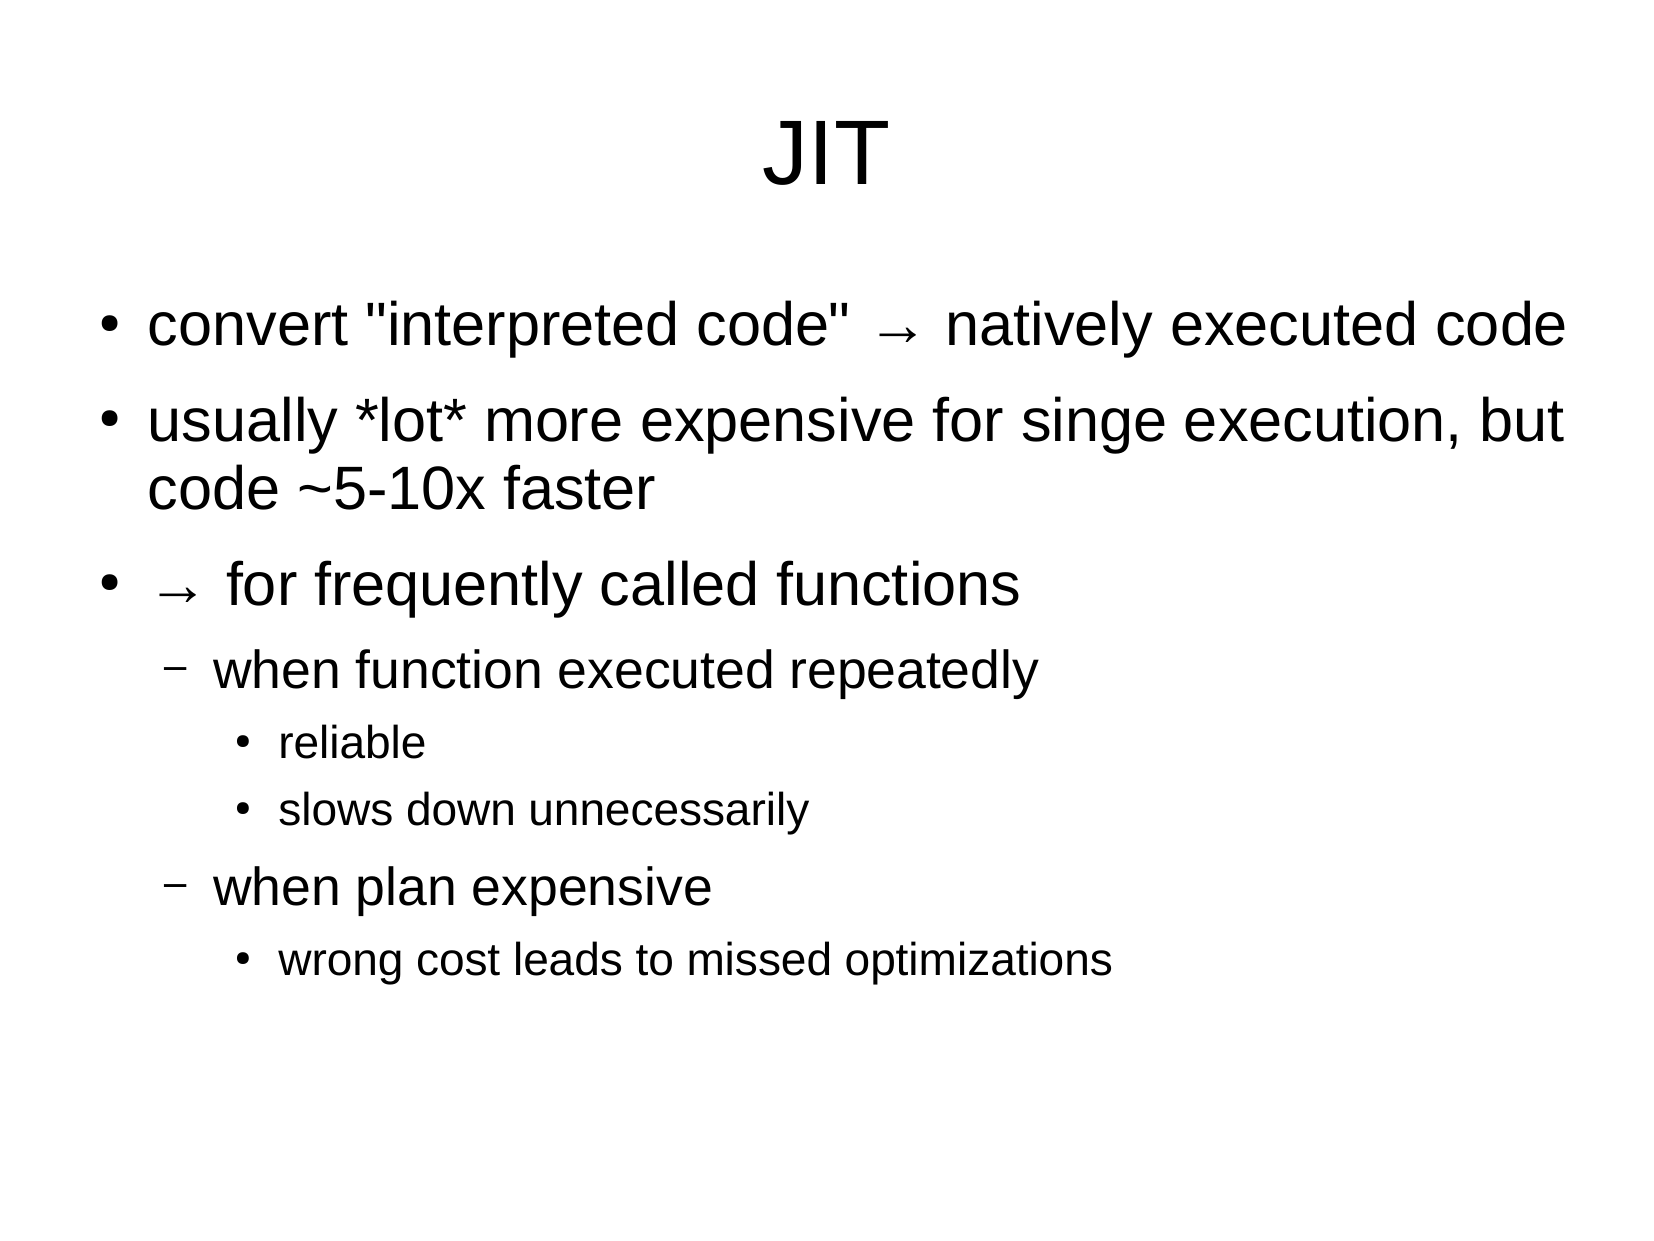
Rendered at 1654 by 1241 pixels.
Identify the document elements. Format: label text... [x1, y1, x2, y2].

list convert "interpreted code" → natively executed code usually *lot* more expensive for singe execution, but code ~5-10x faster → for frequently called functions when function executed repeatedly reliable slows down unnecessarily when plan expensive wrong cost leads to missed optimizations [82, 290, 1571, 1010]
title JIT [82, 49, 1571, 257]
